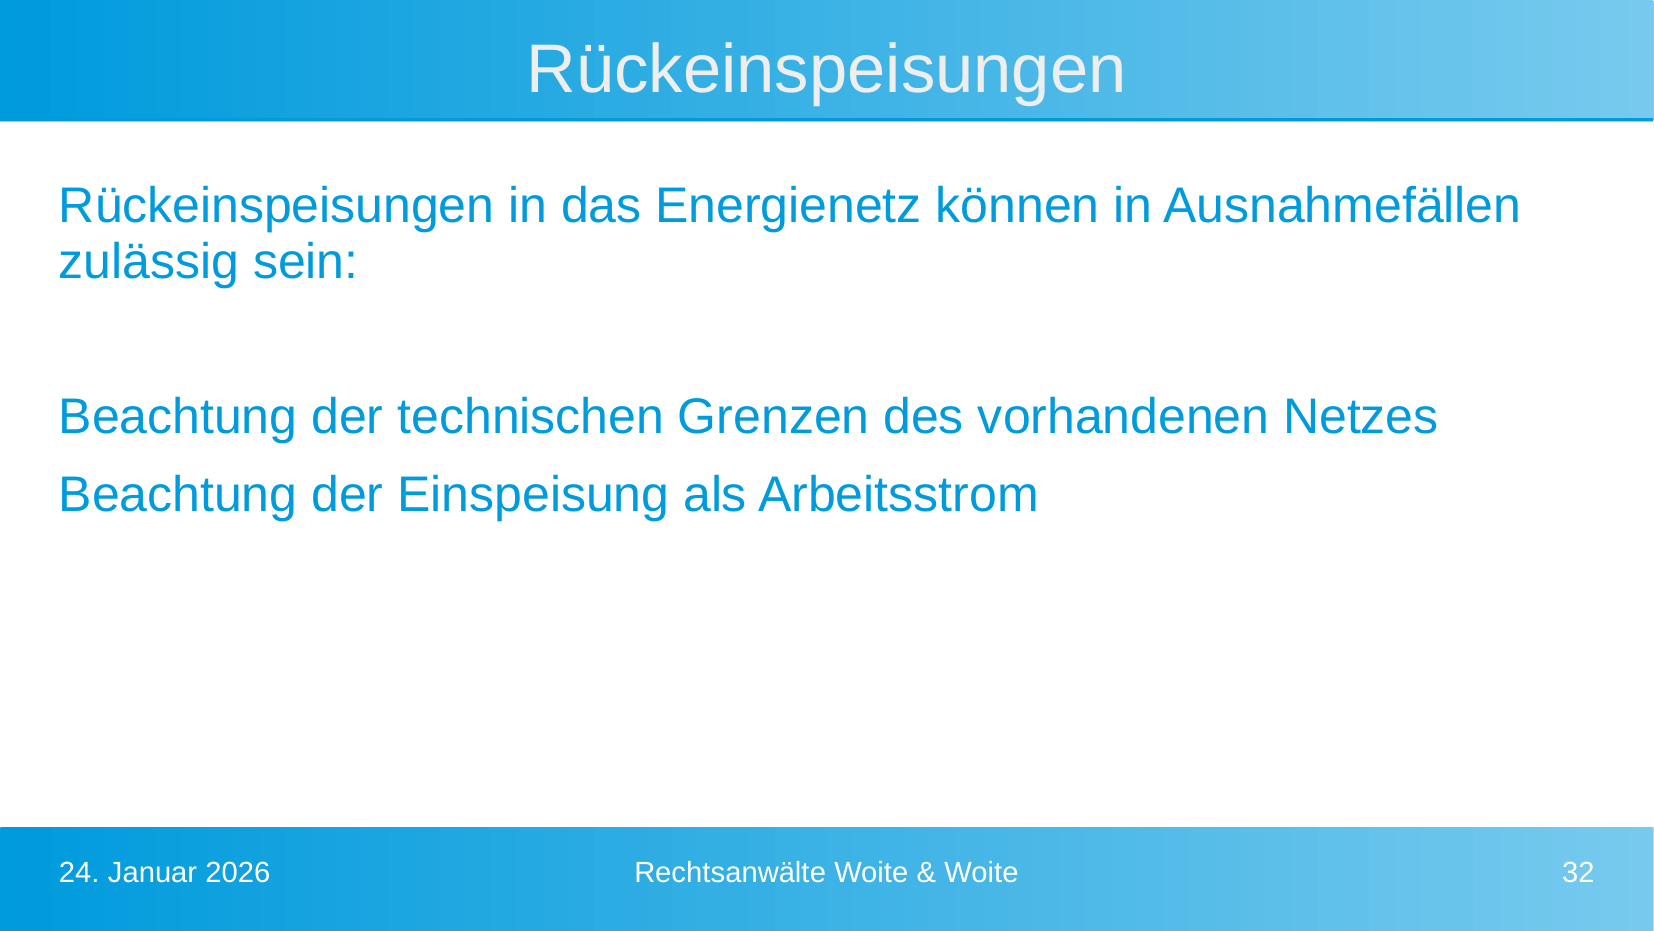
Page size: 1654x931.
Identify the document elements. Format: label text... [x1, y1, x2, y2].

list Rückeinspeisungen in das Energienetz können in Ausnahmefällen zulässig sein: Beachtung der technischen Grenzen des vorhandenen Netzes Beachtung der Einspeisung als Arbeitsstrom [59, 177, 1595, 768]
title Rückeinspeisungen [59, 29, 1595, 108]
